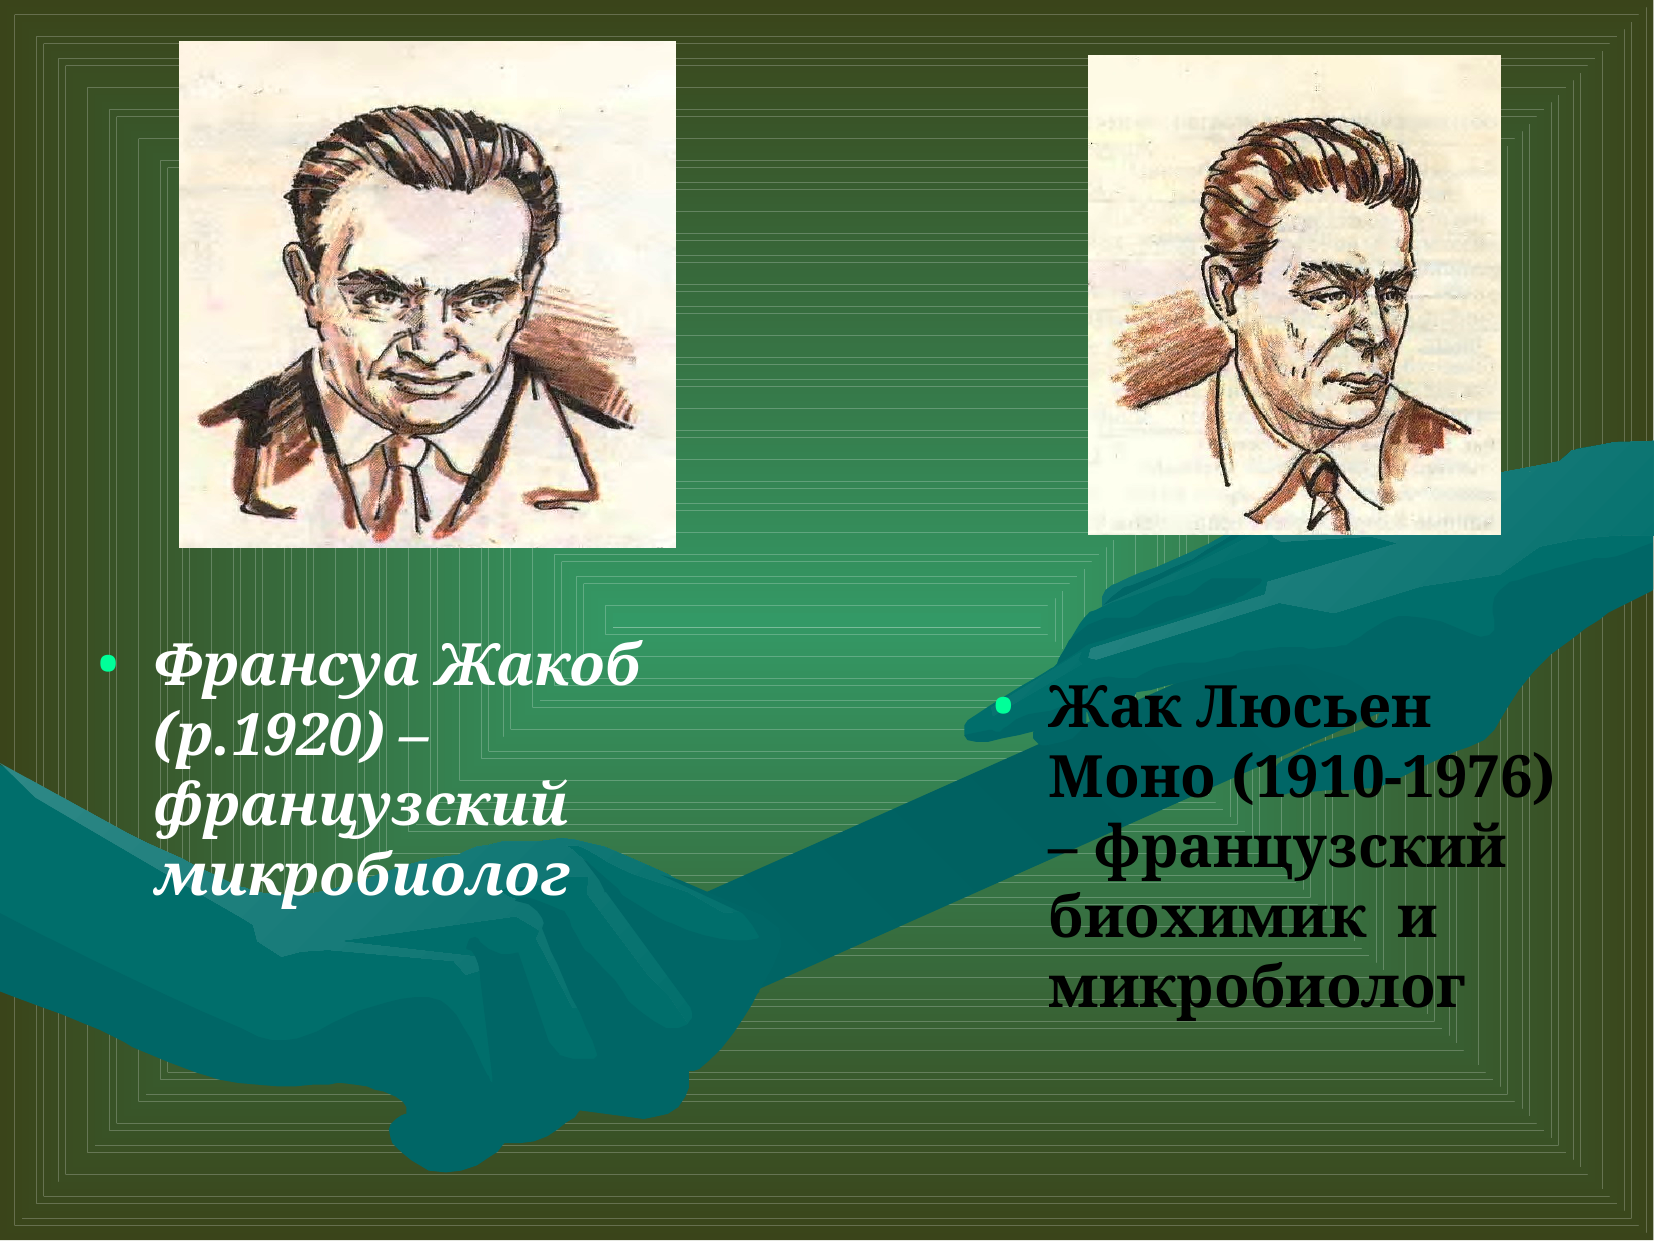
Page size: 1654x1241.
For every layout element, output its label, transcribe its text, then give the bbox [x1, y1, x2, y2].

picture [1088, 55, 1501, 535]
picture [179, 41, 676, 549]
text_box Франсуа Жакоб (р.1920) – французский микробиолог [82, 620, 689, 1103]
text_box Жак Люсьен Моно (1910-1976) – французский биохимик и микробиолог [978, 661, 1585, 1144]
